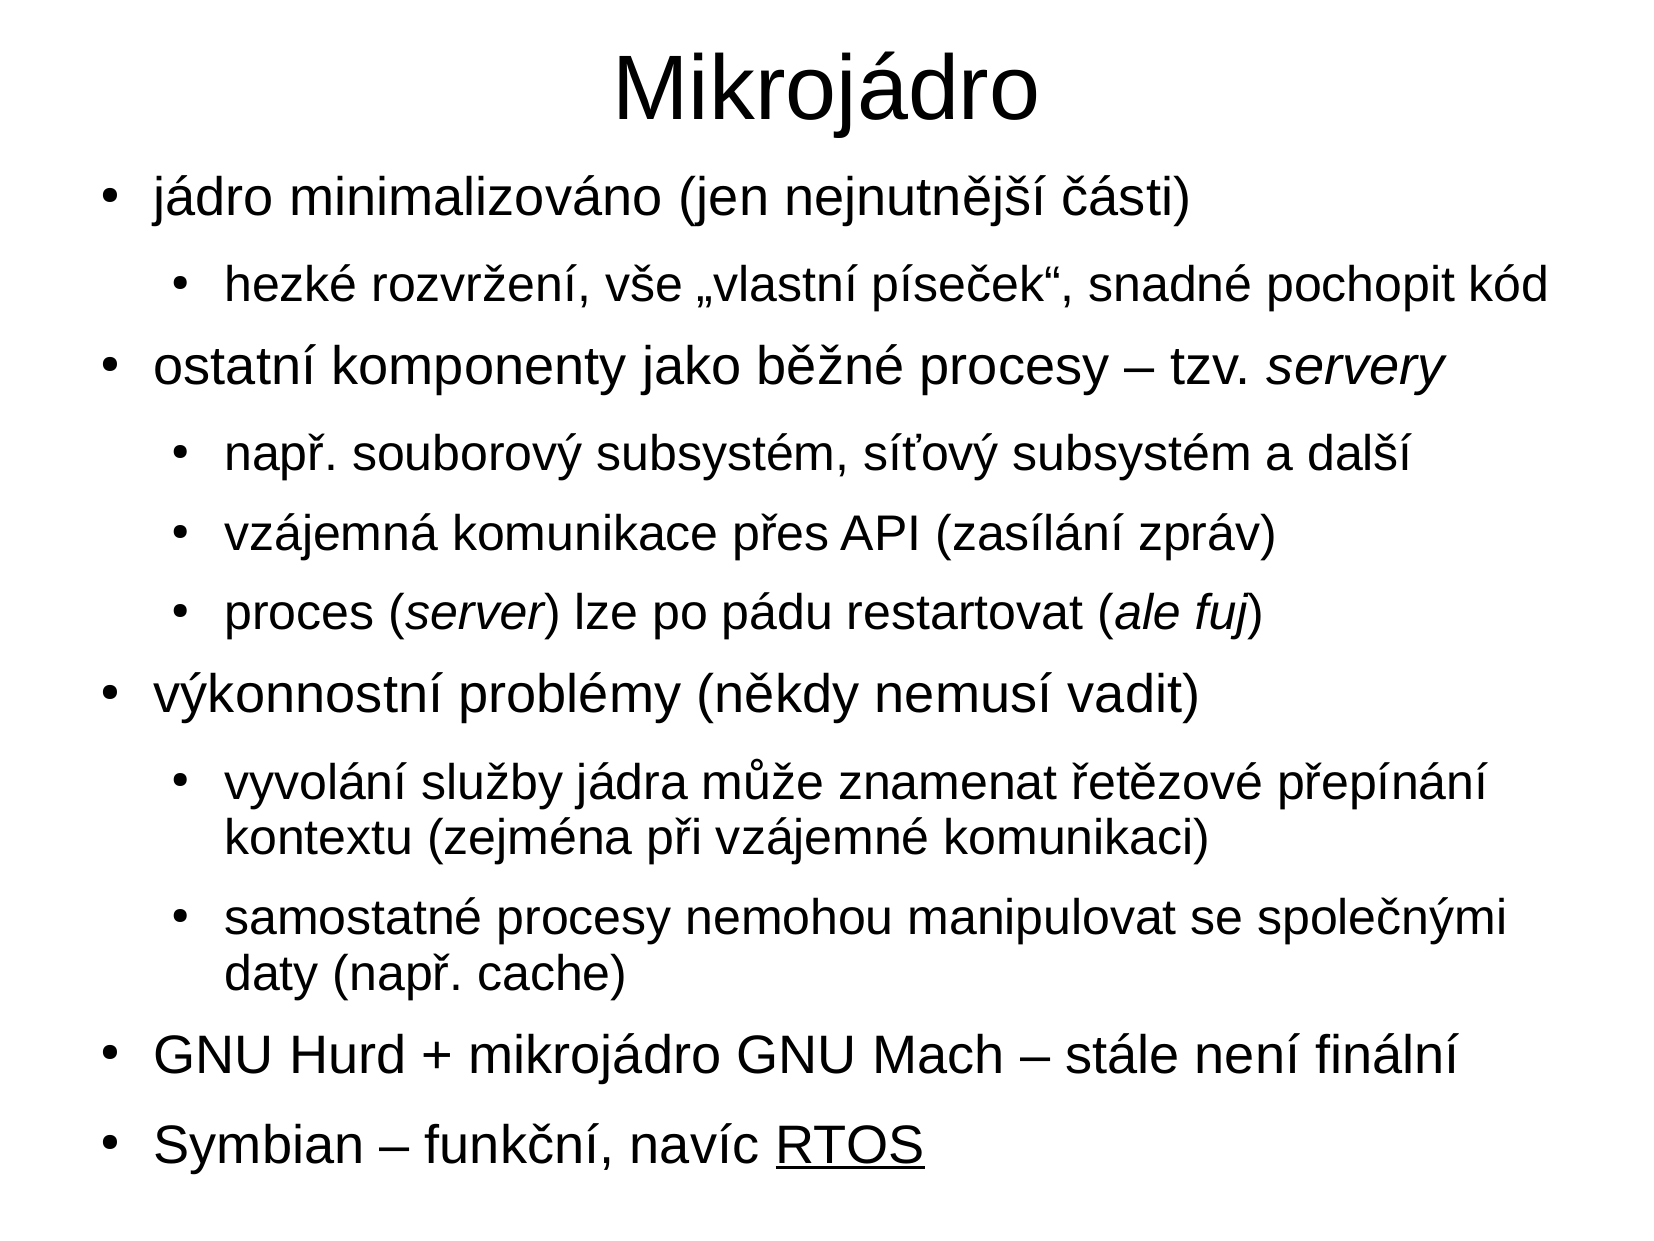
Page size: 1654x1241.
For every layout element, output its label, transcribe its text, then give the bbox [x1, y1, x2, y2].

list jádro minimalizováno (jen nejnutnější části) hezké rozvržení, vše „vlastní píseček“, snadné pochopit kód ostatní komponenty jako běžné procesy – tzv. servery např. souborový subsystém, síťový subsystém a další vzájemná komunikace přes API (zasílání zpráv) proces (server) lze po pádu restartovat (ale fuj) výkonnostní problémy (někdy nemusí vadit) vyvolání služby jádra může znamenat řetězové přepínání kontextu (zejména při vzájemné komunikaci) samostatné procesy nemohou manipulovat se společnými daty (např. cache) GNU Hurd + mikrojádro GNU Mach – stále není finální Symbian – funkční, navíc RTOS [82, 166, 1571, 1175]
title Mikrojádro [82, 0, 1571, 166]
